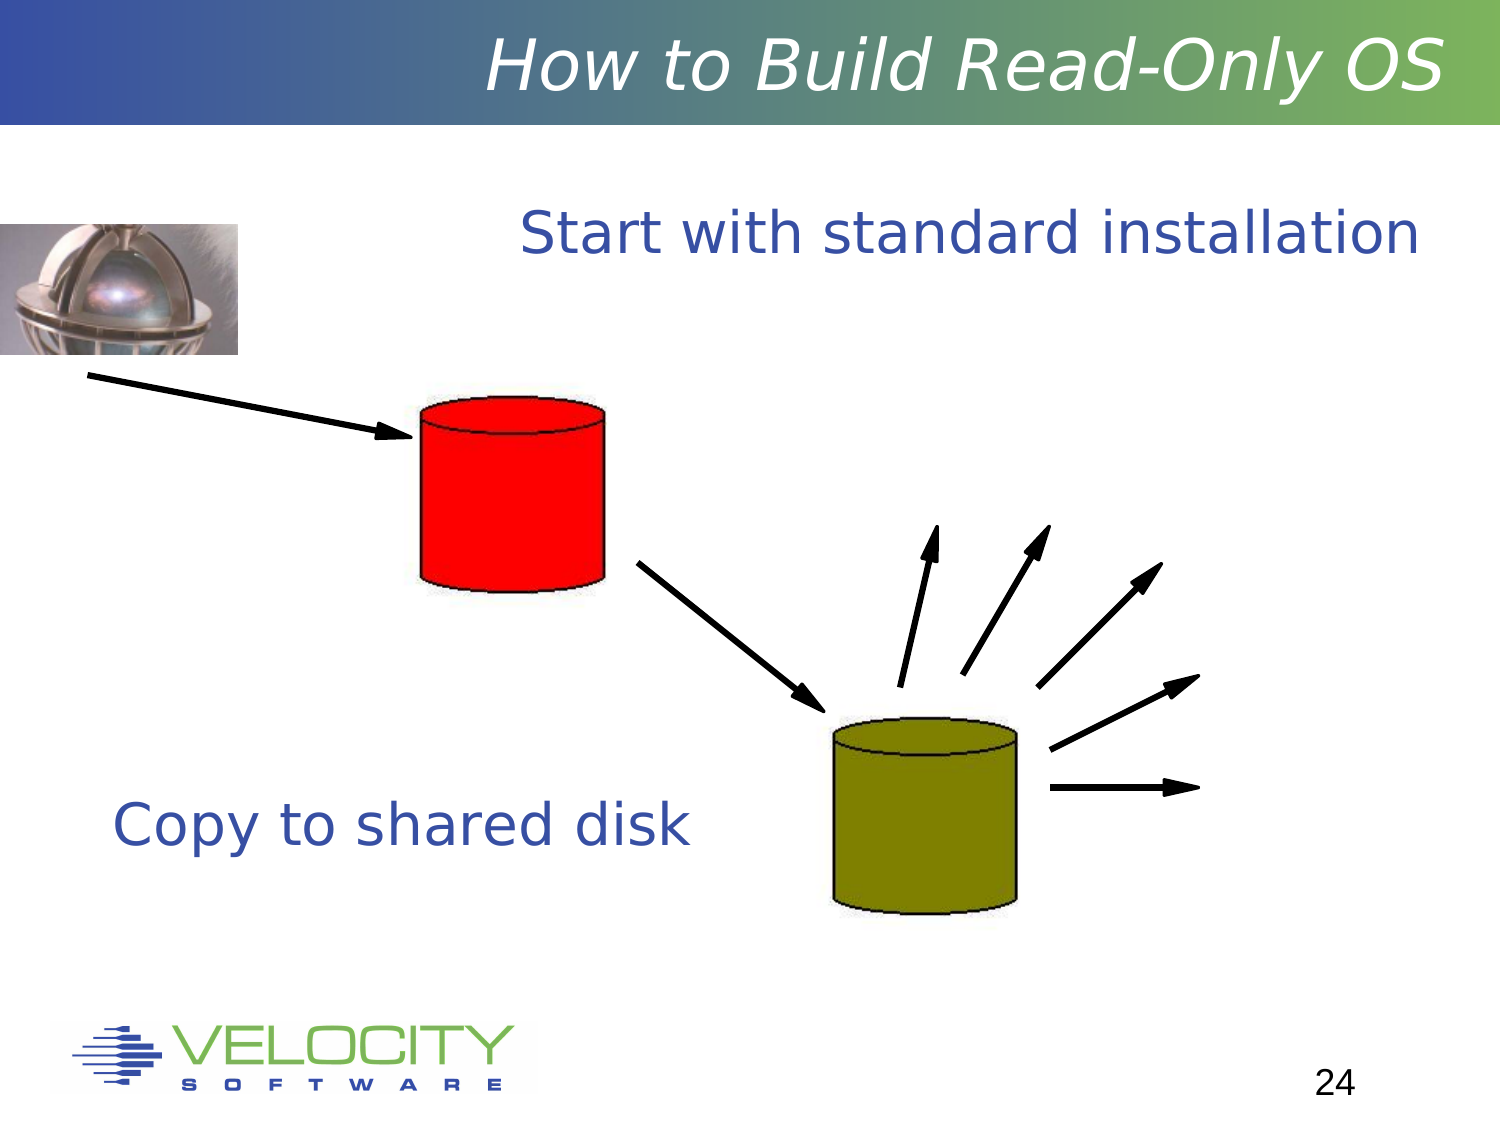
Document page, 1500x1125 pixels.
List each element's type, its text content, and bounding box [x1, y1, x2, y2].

chart [750, 637, 1109, 997]
picture [0, 224, 238, 355]
chart [337, 316, 697, 676]
picture [50, 1021, 538, 1094]
list Start with standard installation Copy to shared disk [70, 187, 1438, 988]
title How to Build Read-Only OS [62, 12, 1463, 113]
